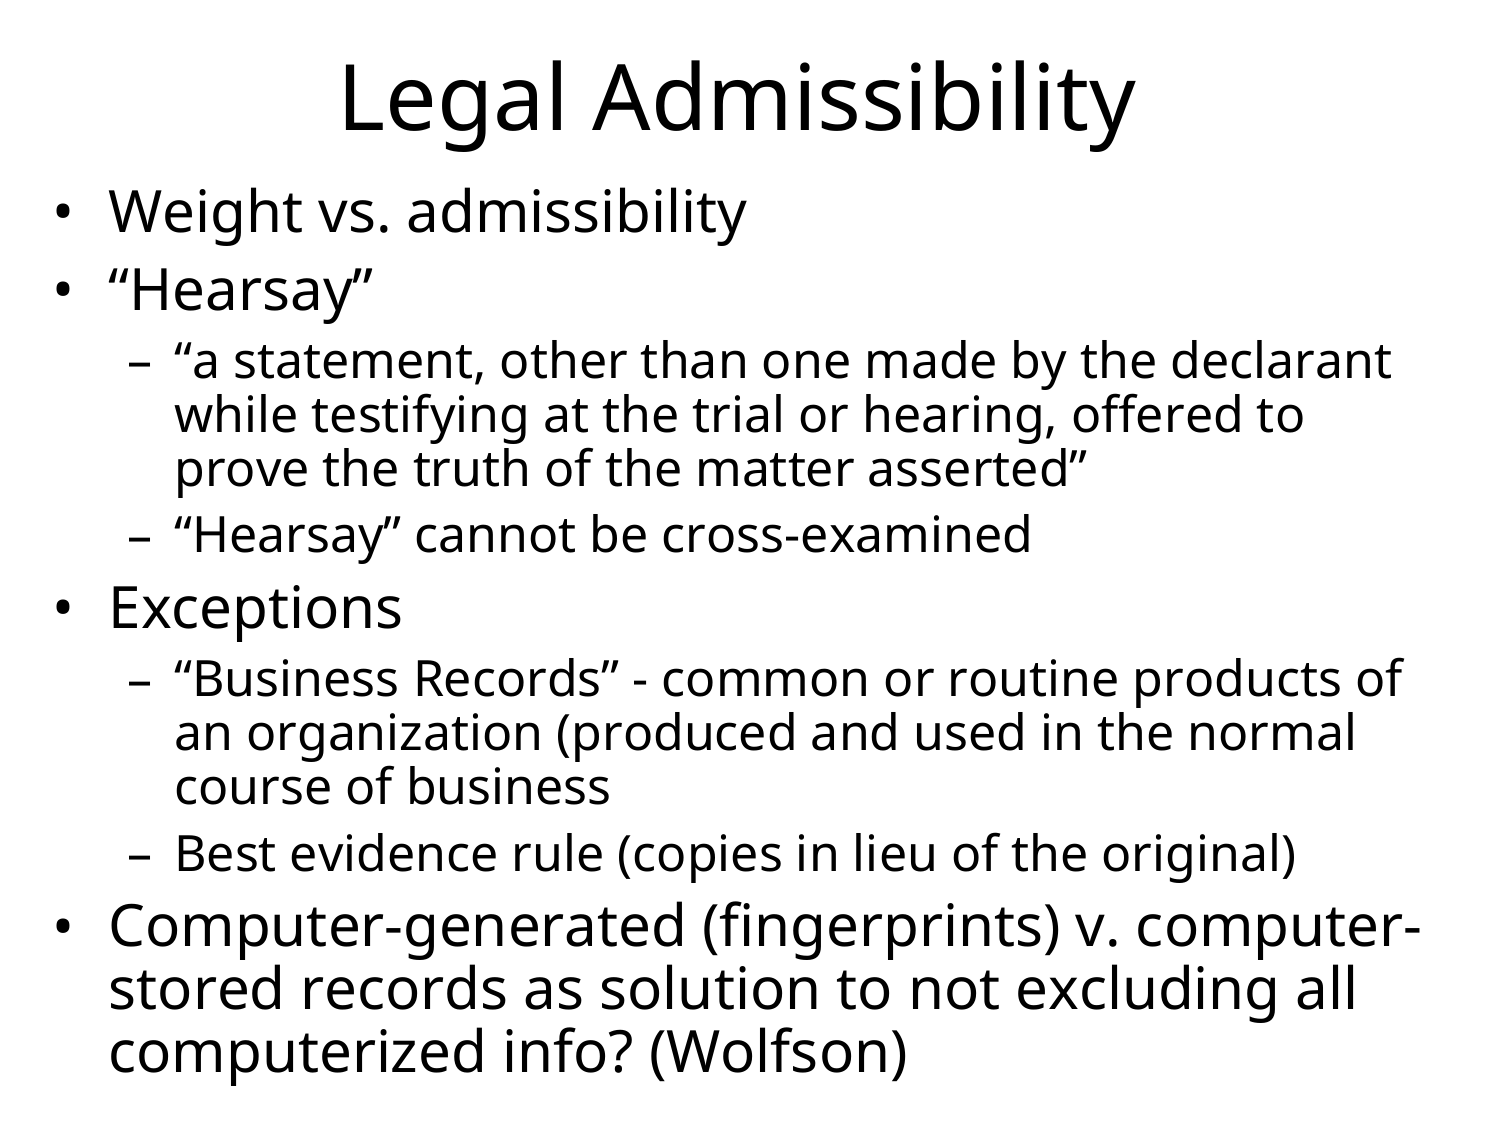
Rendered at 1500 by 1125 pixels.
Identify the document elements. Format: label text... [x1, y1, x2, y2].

list Weight vs. admissibility “Hearsay” “a statement, other than one made by the declarant while testifying at the trial or hearing, offered to prove the truth of the matter asserted” “Hearsay” cannot be cross-examined Exceptions “Business Records” - common or routine products of an organization (produced and used in the normal course of business Best evidence rule (copies in lieu of the original) Computer-generated (fingerprints) v. computer-stored records as solution to not excluding all computerized info? (Wolfson) [37, 174, 1450, 1093]
title Legal Admissibility [99, 0, 1375, 174]
